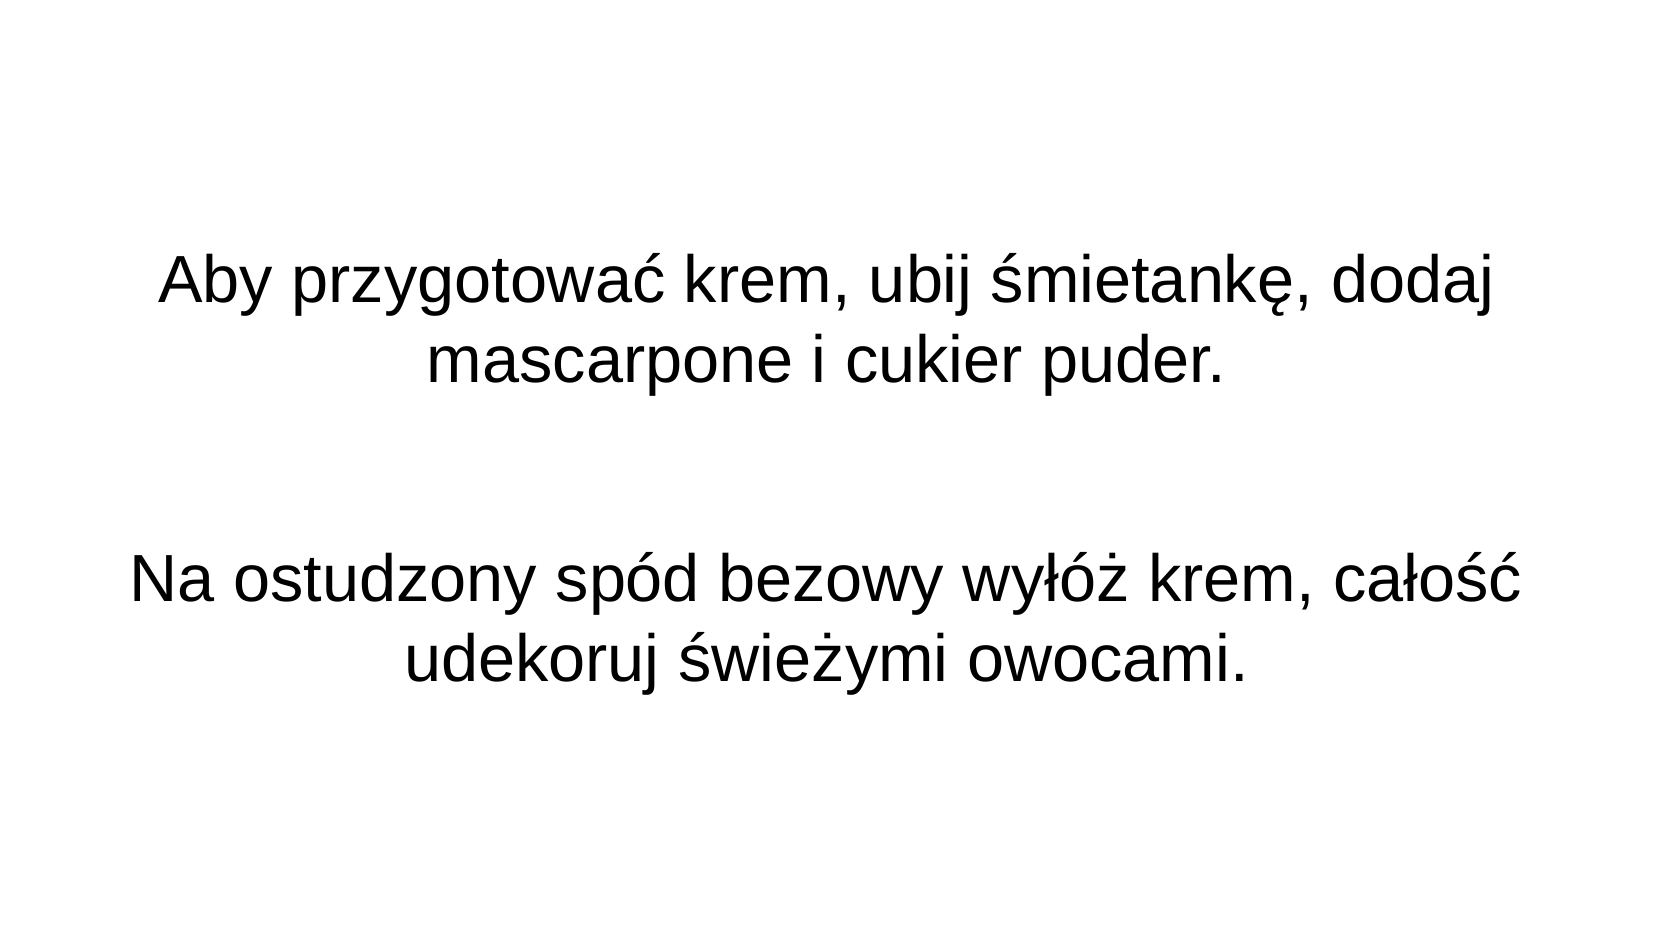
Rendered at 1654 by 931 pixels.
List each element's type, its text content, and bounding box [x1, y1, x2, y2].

subtitle Aby przygotować krem, ubij śmietankę, dodaj mascarpone i cukier puder. Na ostudzony spód bezowy wyłóż krem, całość udekoruj świeżymi owocami. [82, 105, 1571, 826]
